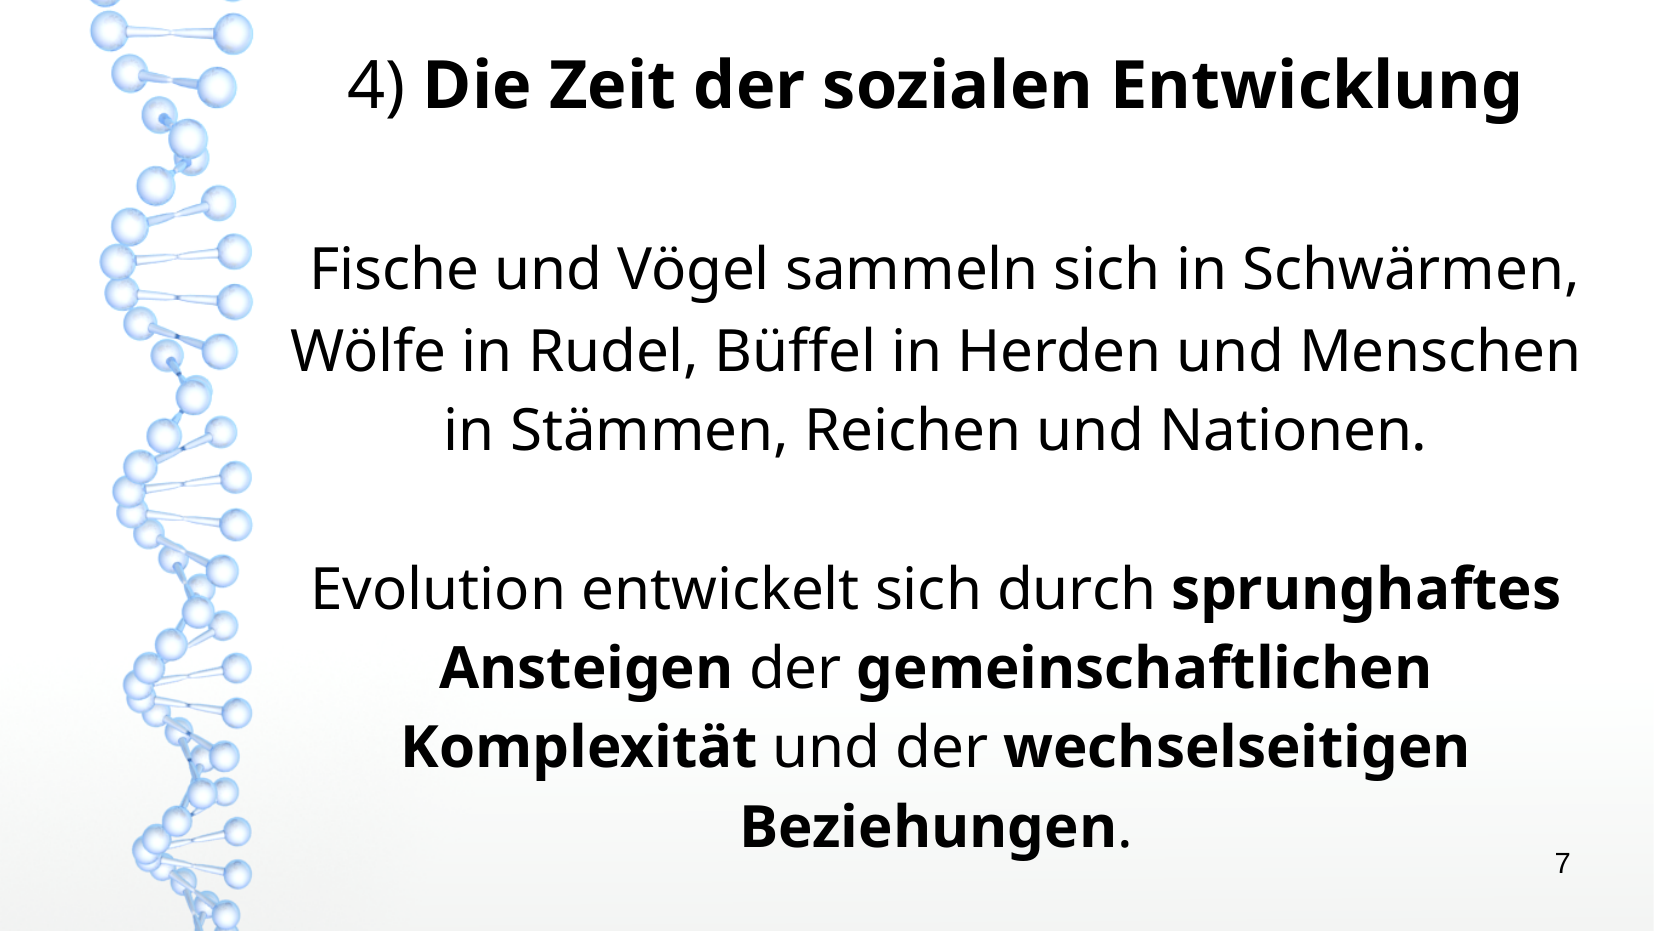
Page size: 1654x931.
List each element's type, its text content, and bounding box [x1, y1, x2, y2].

picture [0, 0, 1654, 931]
subtitle 4) Die Zeit der sozialen Entwicklung Fische und Vögel sammeln sich in Schwärmen, Wölfe in Rudel, Büffel in Herden und Menschen in Stämmen, Reichen und Nationen. Evolution entwickelt sich durch sprunghaftes Ansteigen der gemeinschaftlichen Komplexität und der wechselseitigen Beziehungen. [271, 94, 1601, 807]
